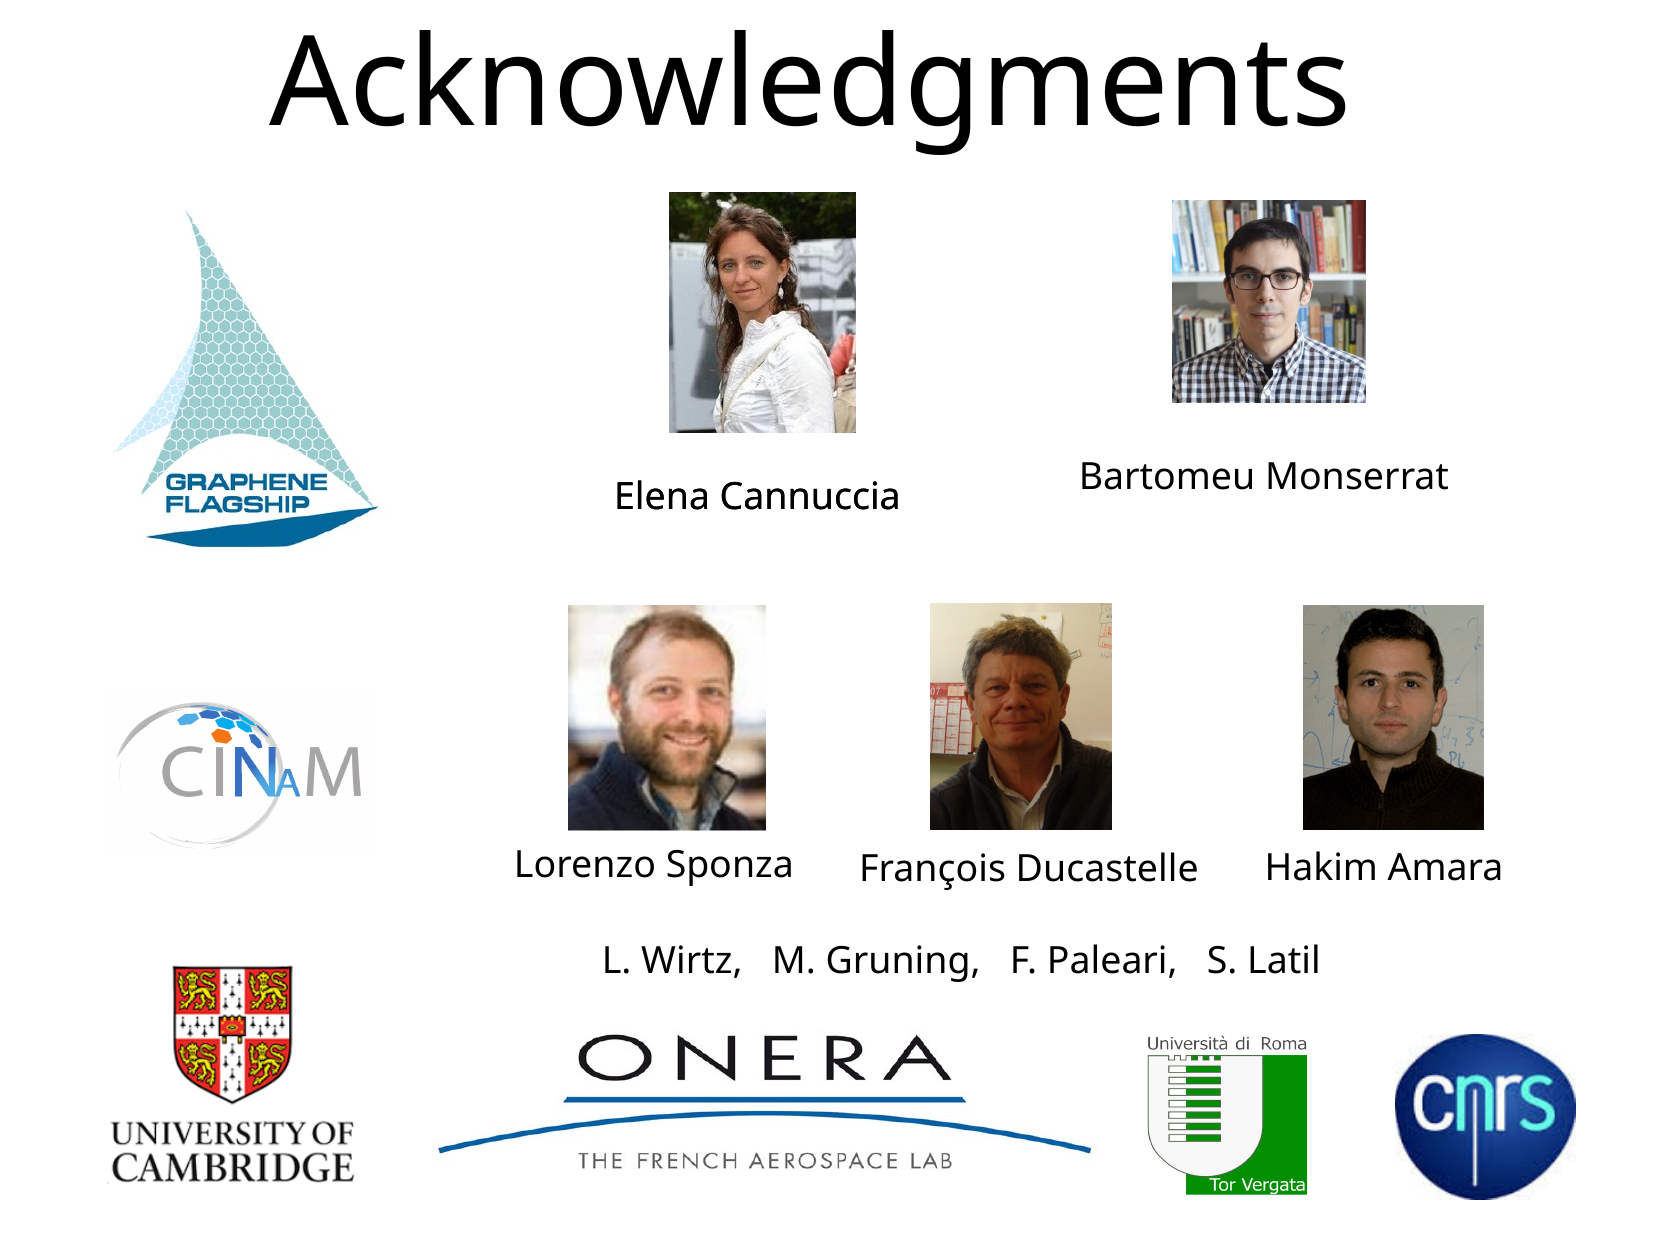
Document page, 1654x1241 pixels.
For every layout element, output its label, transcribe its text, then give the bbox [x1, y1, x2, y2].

picture [105, 209, 391, 561]
picture [105, 689, 376, 854]
picture [105, 944, 361, 1201]
picture [418, 1011, 1111, 1192]
text_box Elena Cannuccia [558, 452, 957, 538]
picture [1303, 605, 1484, 820]
text_box Hakim Amara [1183, 820, 1585, 911]
picture [1395, 1034, 1576, 1200]
text_box François Ducastelle [825, 829, 1183, 906]
text_box Bartomeu Monserrat [1065, 432, 1464, 518]
text_box L. Wirtz, M. Gruning, F. Paleari, S. Latil [449, 913, 1485, 1006]
picture [669, 192, 856, 433]
text_box Lorenzo Sponza [454, 820, 854, 906]
picture [930, 603, 1112, 829]
title Acknowledgments [82, 0, 1571, 154]
picture [568, 603, 766, 820]
picture [1172, 200, 1366, 403]
picture [1134, 1030, 1321, 1201]
